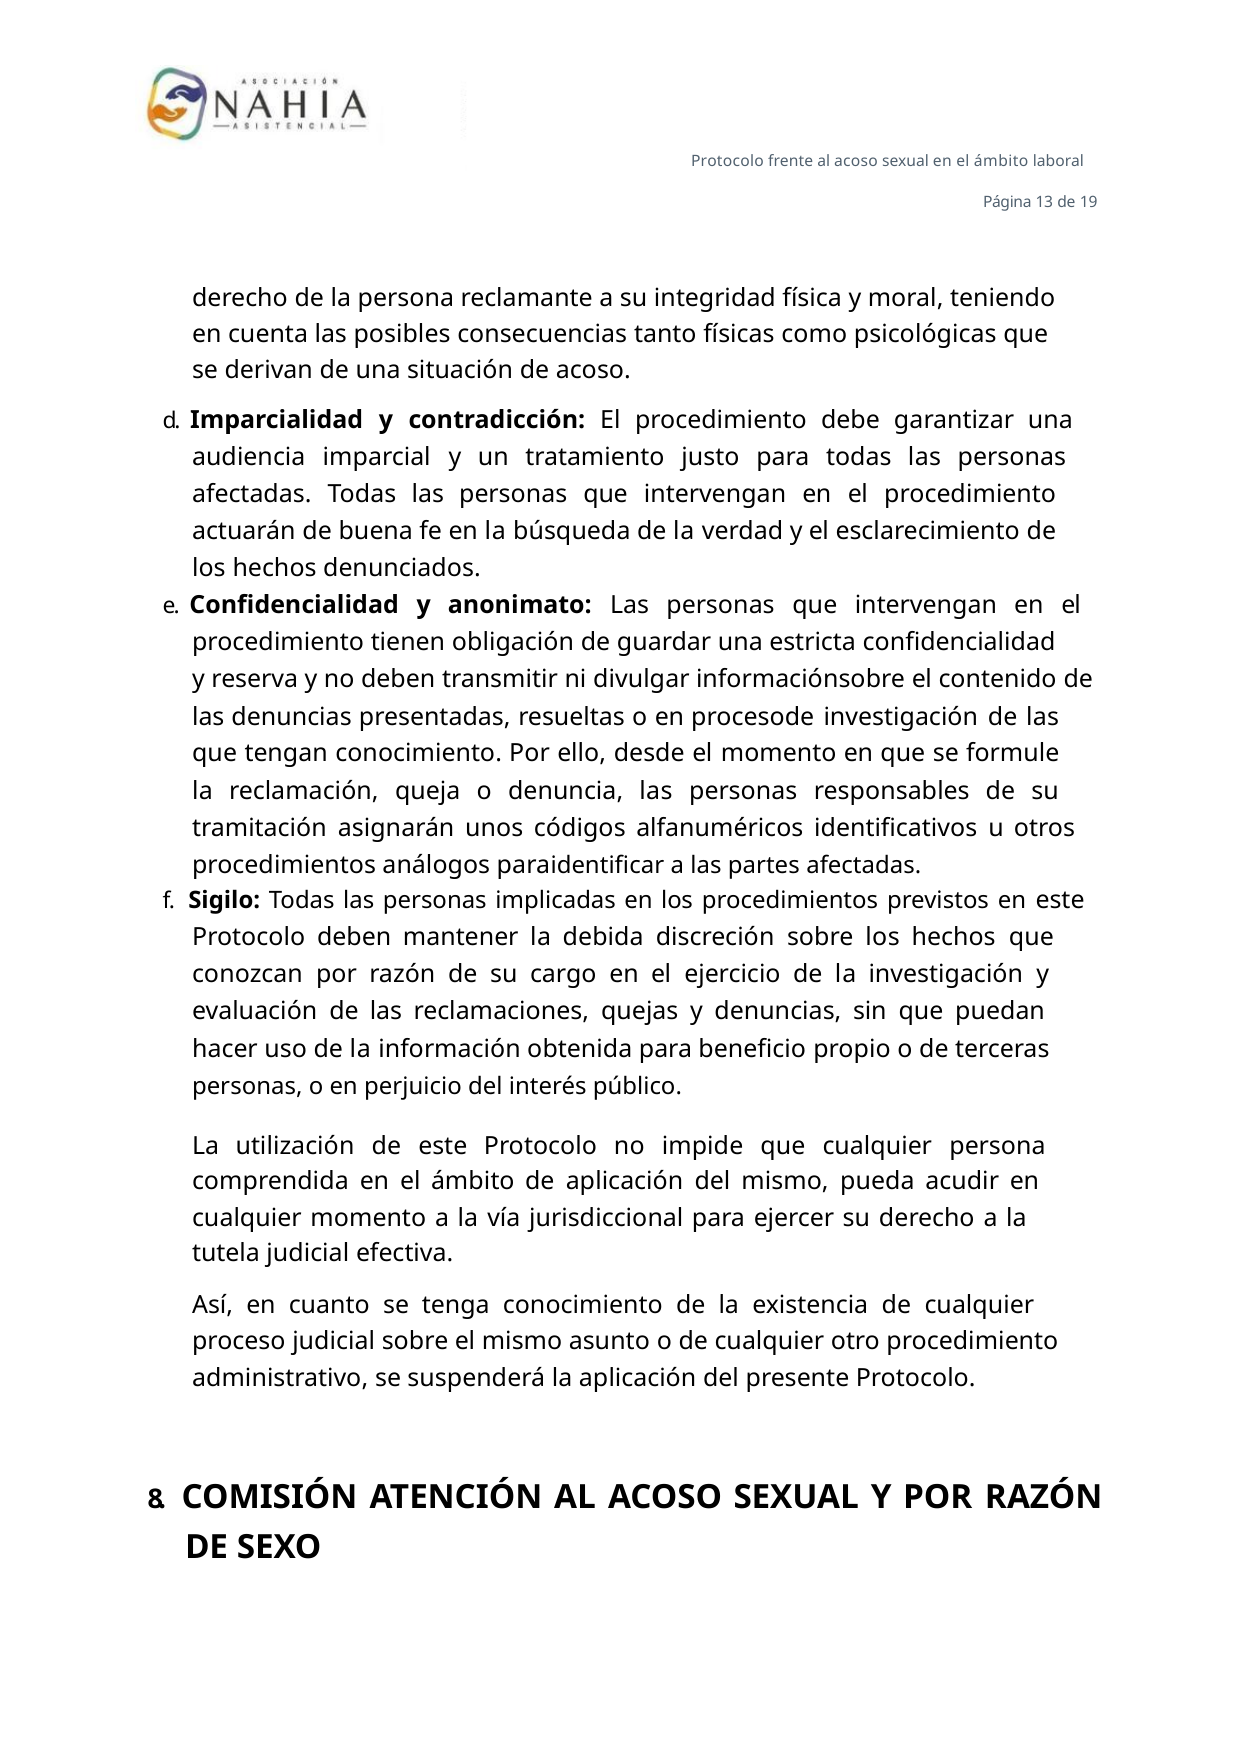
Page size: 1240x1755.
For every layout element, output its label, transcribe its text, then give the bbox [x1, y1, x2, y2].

text_box 8. COMISIÓN ATENCIÓN AL ACOSO SEXUAL Y POR RAZÓN [147, 1475, 1119, 1516]
text_box e. Confidencialidad y anonimato: Las personas que intervengan en el procedimiento tienen obligación de guardar una estricta confidencialidad y reserva y no deben transmitir ni divulgar informaciónsobre el contenido de las denuncias presentadas, resueltas o en procesode investigación de las que tengan conocimiento. Por ello, desde el momento en que se formule la reclamación, queja o denuncia, las personas responsables de su tramitación asignarán unos códigos alfanuméricos identificativos u otros procedimientos análogos paraidentificar a las partes afectadas. [162, 588, 1119, 879]
text_box Así, en cuanto se tenga conocimiento de la existencia de cualquier proceso judicial sobre el mismo asunto o de cualquier otro procedimiento administrativo, se suspenderá la aplicación del presente Protocolo. [192, 1288, 1119, 1392]
text_box d. Imparcialidad y contradicción: El procedimiento debe garantizar una audiencia imparcial y un tratamiento justo para todas las personas afectadas. Todas las personas que intervengan en el procedimiento actuarán de buena fe en la búsqueda de la verdad y el esclarecimiento de los hechos denunciados. [162, 403, 1119, 582]
text_box f. Sigilo: Todas las personas implicadas en los procedimientos previstos en este Protocolo deben mantener la debida discreción sobre los hechos que conozcan por razón de su cargo en el ejercicio de la investigación y evaluación de las reclamaciones, quejas y denuncias, sin que puedan hacer uso de la información obtenida para beneficio propio o de terceras personas, o en perjuicio del interés público. [162, 883, 1119, 1100]
text_box Protocolo frente al acoso sexual en el ámbito laboral Página 13 de 19 [691, 150, 1119, 212]
text_box DE SEXO [185, 1524, 344, 1565]
text_box derecho de la persona reclamante a su integridad física y moral, teniendo en cuenta las posibles consecuencias tanto físicas como psicológicas que se derivan de una situación de acoso. [192, 281, 1119, 384]
text_box La utilización de este Protocolo no impide que cualquier persona comprendida en el ámbito de aplicación del mismo, pueda acudir en cualquier momento a la vía jurisdiccional para ejercer su derecho a la tutela judicial efectiva. [192, 1129, 1119, 1267]
text_box [135, 65, 467, 171]
